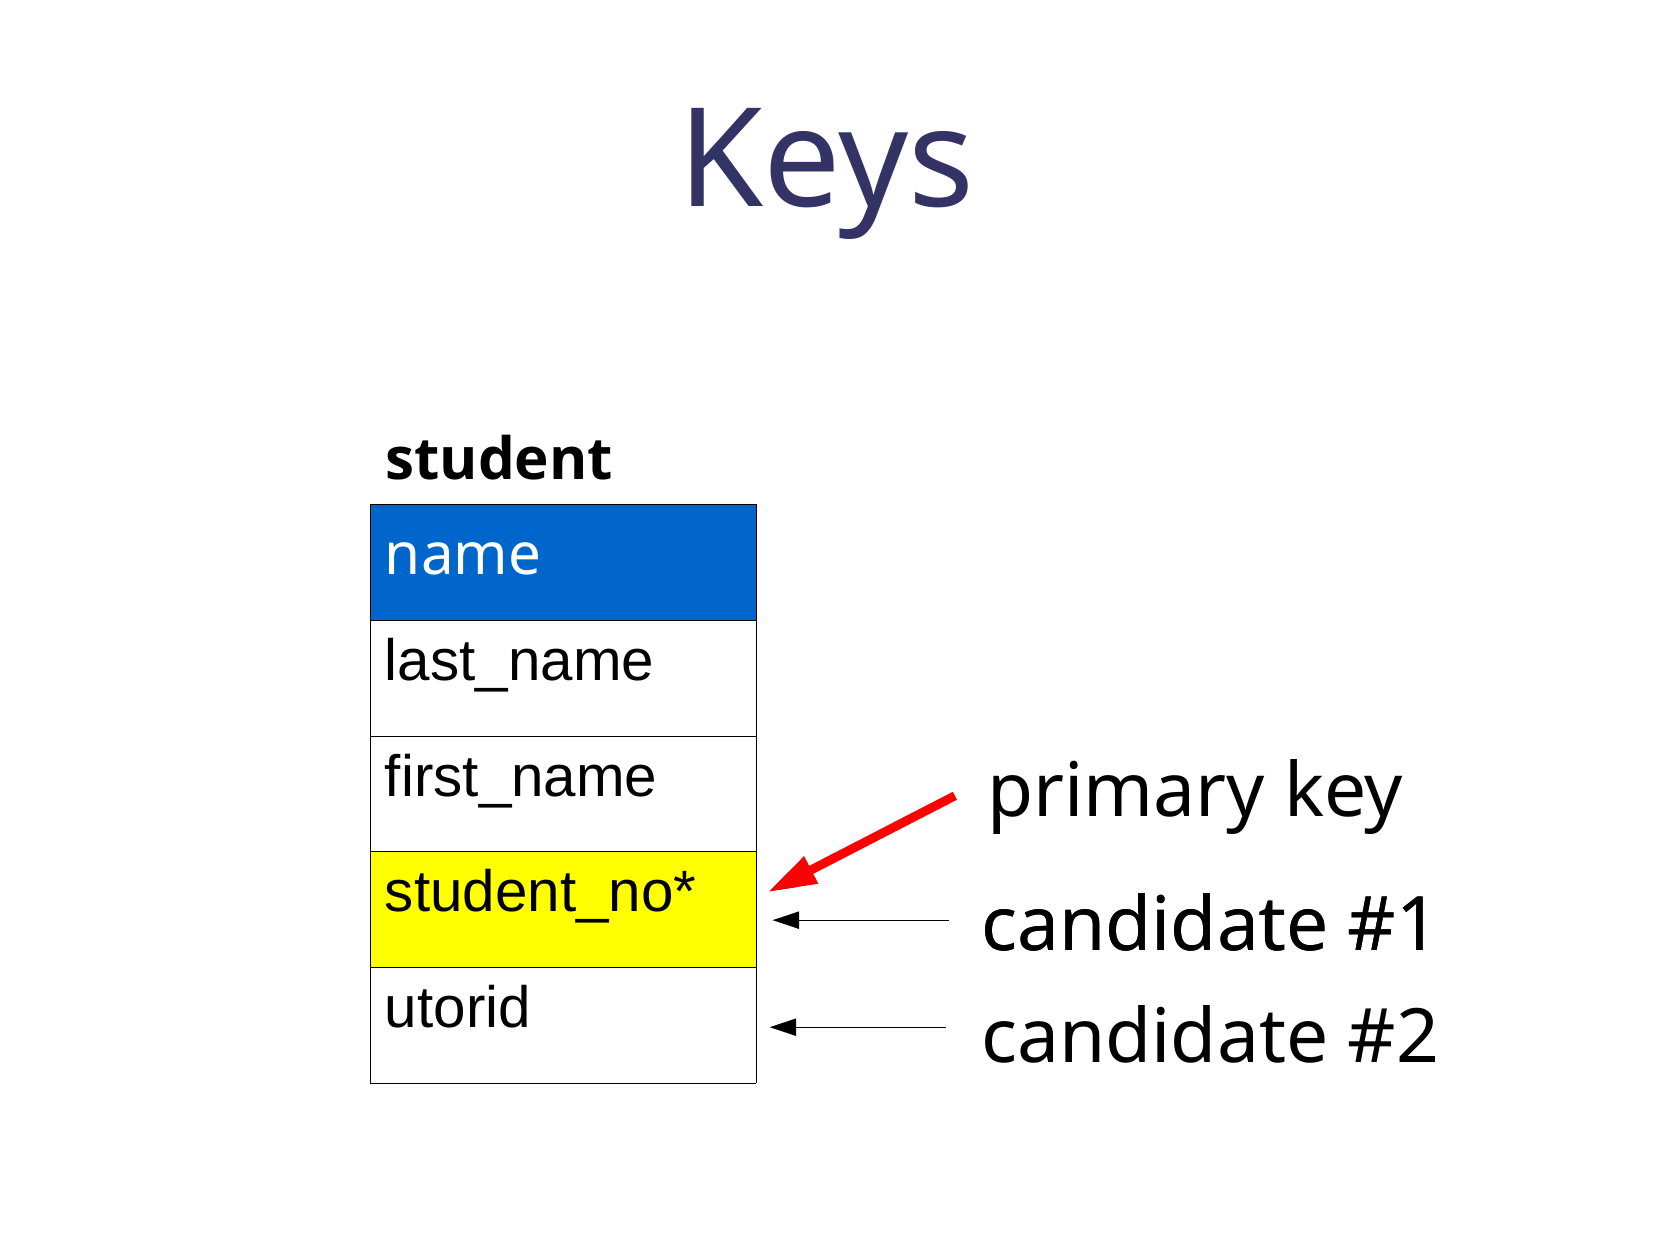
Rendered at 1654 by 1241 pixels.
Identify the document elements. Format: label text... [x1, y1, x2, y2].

text_box candidate #1 [966, 862, 1654, 969]
title Keys [82, 56, 1571, 250]
table_cell utorid [371, 968, 756, 1083]
table_cell student_no* [371, 852, 756, 967]
text_box primary key [972, 729, 1654, 836]
table_cell last_name [371, 621, 756, 736]
text_box candidate #2 [966, 975, 1654, 1082]
table_cell first_name [371, 737, 756, 851]
text_box student [371, 409, 710, 496]
table_header name [371, 505, 756, 620]
